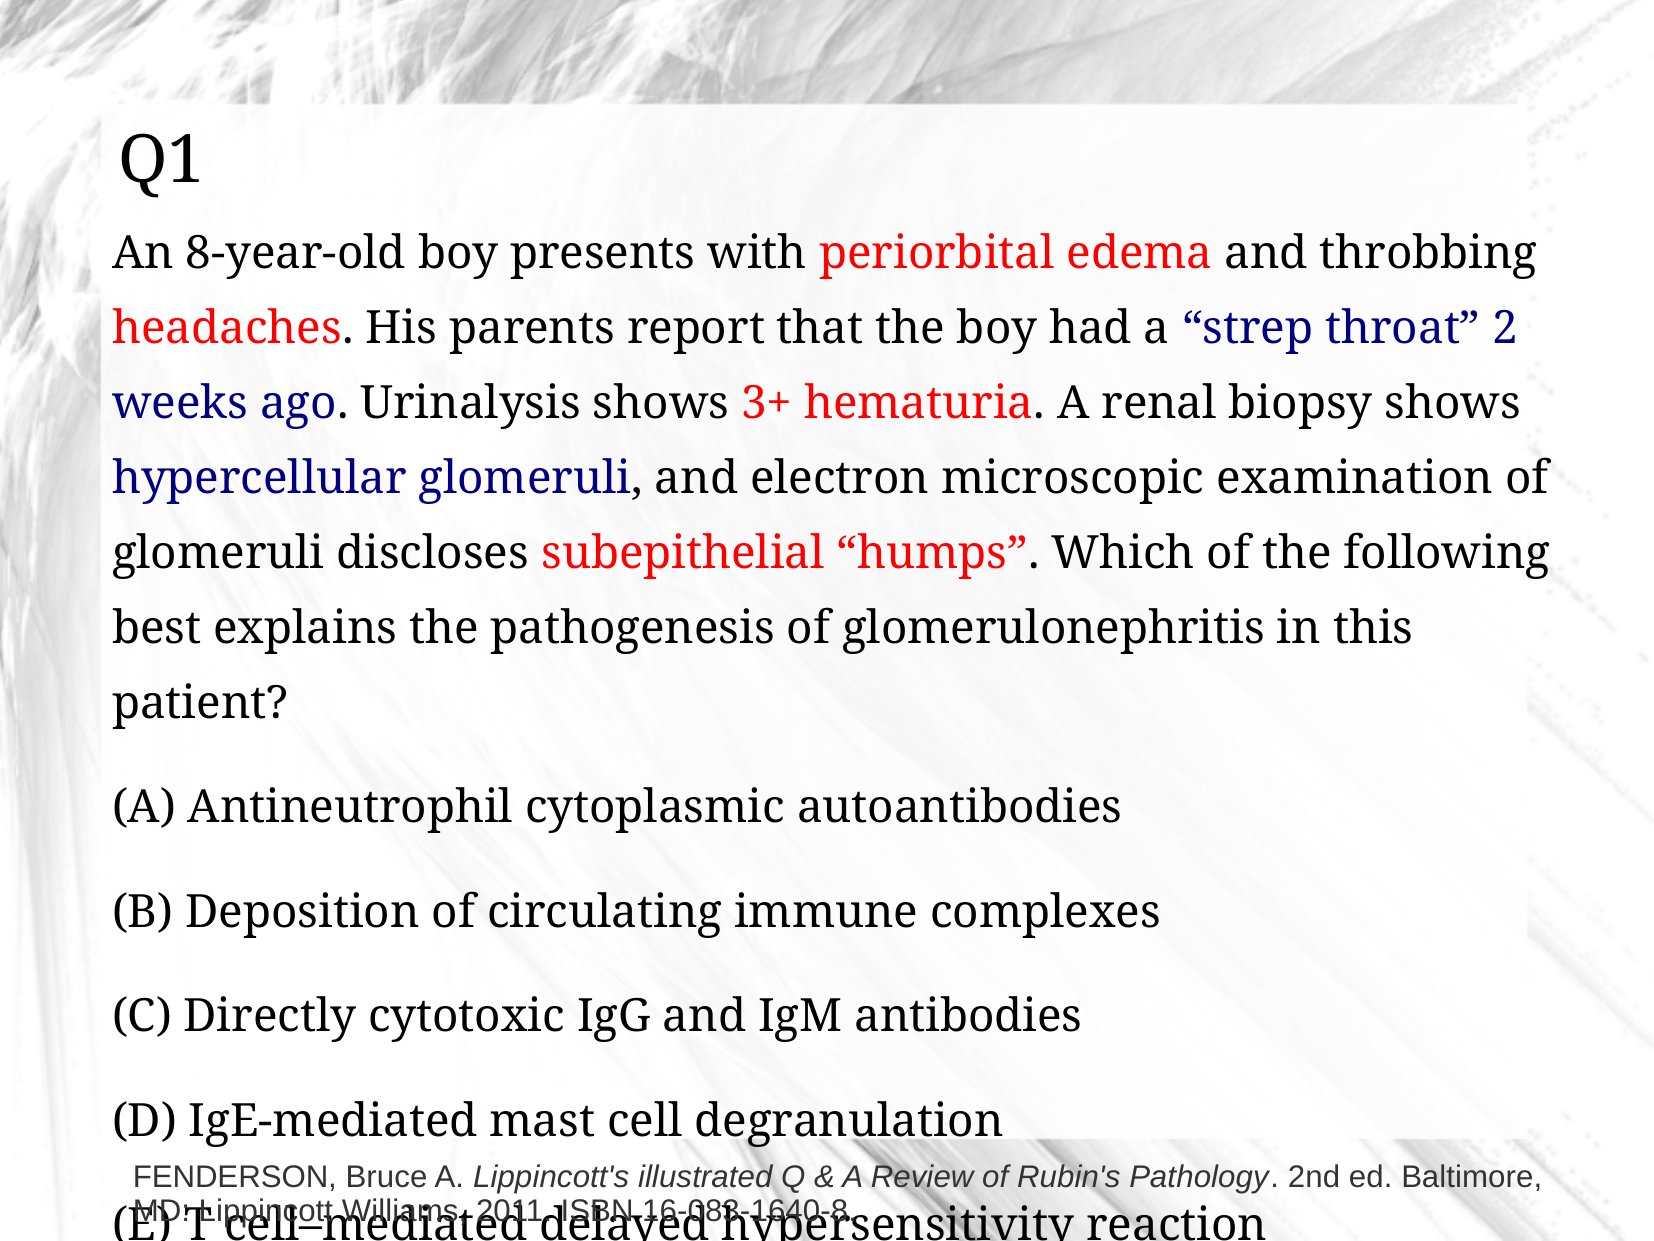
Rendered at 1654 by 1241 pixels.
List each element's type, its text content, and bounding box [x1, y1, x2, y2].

list An 8-year-old boy presents with periorbital edema and throbbing headaches. His parents report that the boy had a “strep throat” 2 weeks ago. Urinalysis shows 3+ hematuria. A renal biopsy shows hypercellular glomeruli, and electron microscopic examination of glomeruli discloses subepithelial “humps”. Which of the following best explains the pathogenesis of glomerulonephritis in this patient? (A) Antineutrophil cytoplasmic autoantibodies (B) Deposition of circulating immune complexes (C) Directly cytotoxic IgG and IgM antibodies (D) IgE-mediated mast cell degranulation (E) T cell–mediated delayed hypersensitivity reaction [112, 206, 1565, 1139]
picture [785, 1236, 1060, 1241]
text_box FENDERSON, Bruce A. Lippincott's illustrated Q & A Review of Rubin's Pathology. 2nd ed. Baltimore, MD: Lippincott Williams, 2011. ISBN 16-083-1640-8. [118, 1151, 1565, 1236]
title Q1 [118, 107, 1506, 206]
picture [646, 1236, 762, 1241]
picture [765, 1236, 781, 1241]
picture [121, 1236, 163, 1241]
picture [165, 1236, 643, 1241]
picture [0, 0, 1654, 1241]
